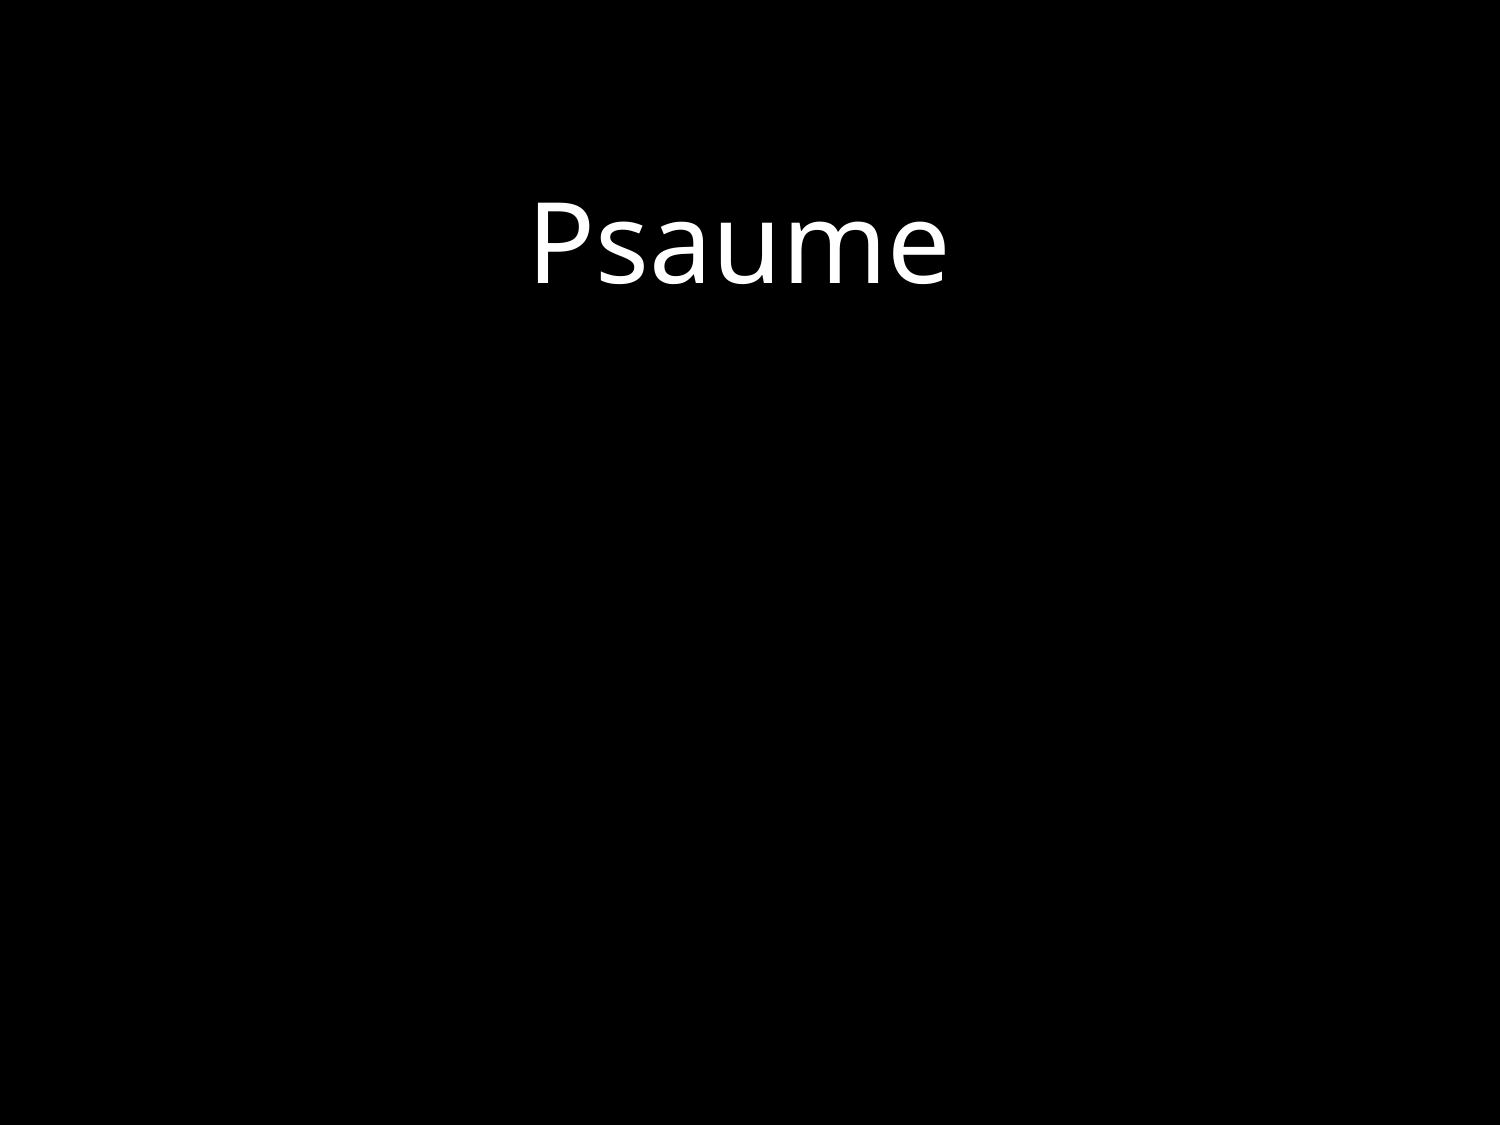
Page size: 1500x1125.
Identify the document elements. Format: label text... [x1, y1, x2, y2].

list Psaume [0, 163, 1490, 906]
